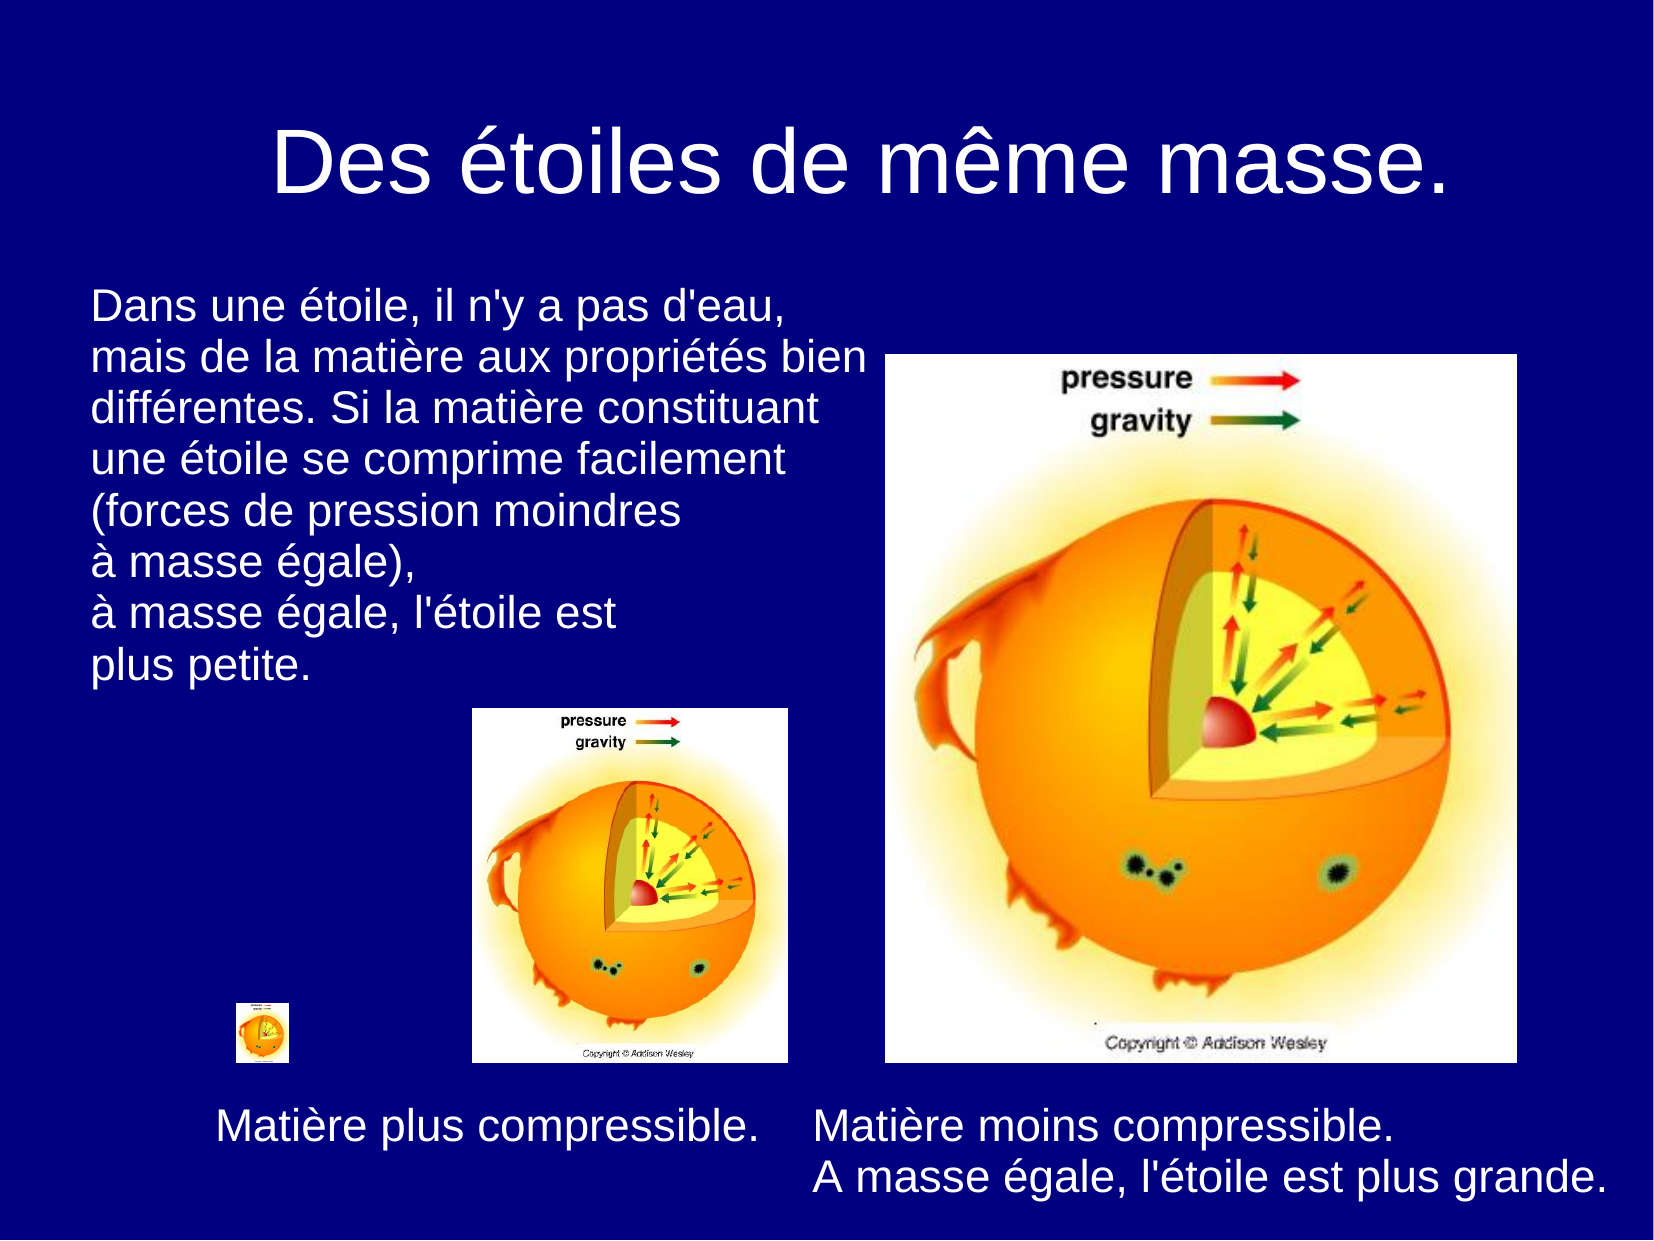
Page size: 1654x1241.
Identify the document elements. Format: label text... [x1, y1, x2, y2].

text_box Matière plus compressible. [200, 1092, 776, 1159]
text_box Matière moins compressible. A masse égale, l'étoile est plus grande. [797, 1092, 1625, 1210]
picture [472, 708, 788, 1063]
title Des étoiles de même masse. [118, 58, 1607, 266]
picture [236, 1003, 289, 1063]
text_box Dans une étoile, il n'y a pas d'eau, mais de la matière aux propriétés bien différentes. Si la matière constituant une étoile se comprime facilement (forces de pression moindres à masse égale), à masse égale, l'étoile est plus petite. [75, 272, 896, 798]
picture [885, 354, 1517, 1063]
